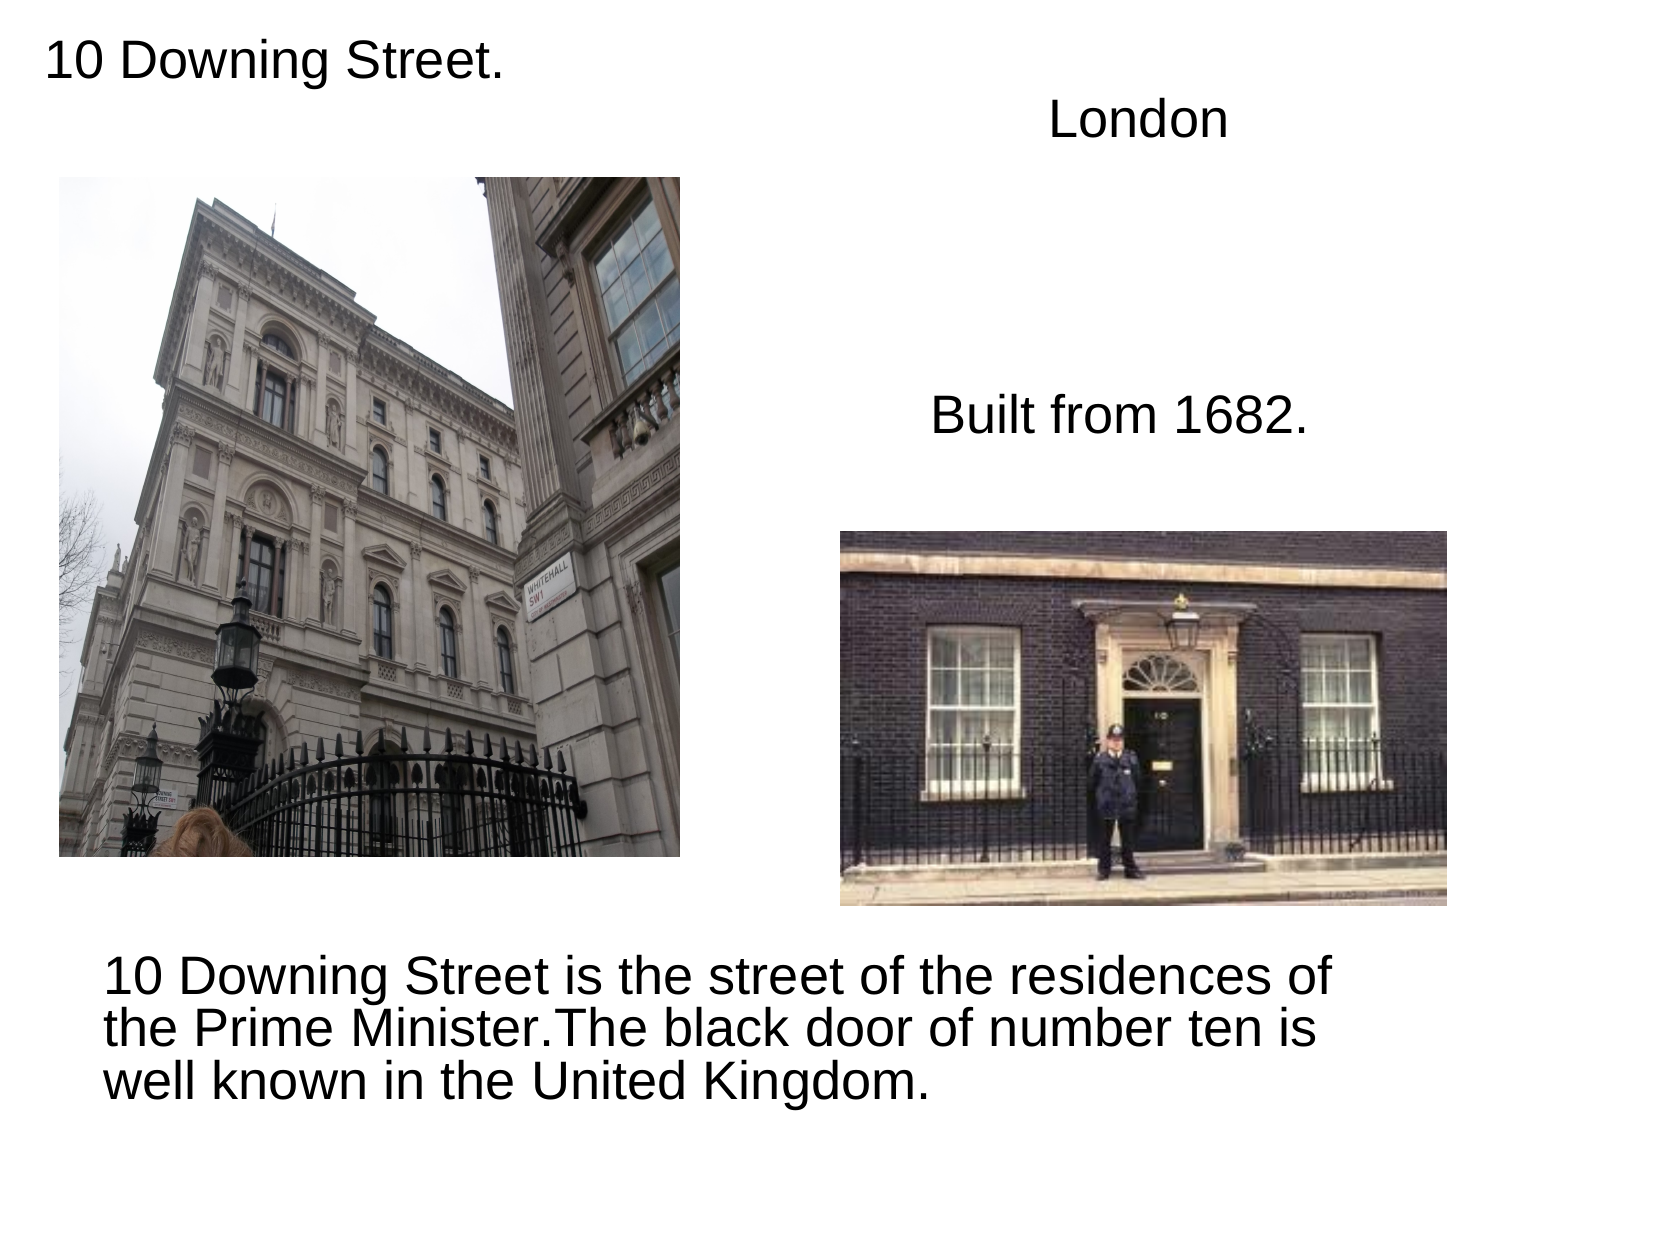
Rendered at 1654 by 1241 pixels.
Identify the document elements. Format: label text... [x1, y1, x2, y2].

picture [59, 177, 680, 857]
text_box London [1033, 88, 1506, 165]
picture [840, 531, 1447, 906]
text_box Built from 1682. [915, 383, 1536, 460]
text_box 10 Downing Street is the street of the residences of the Prime Minister.The black door of number ten is well known in the United Kingdom. [88, 944, 1418, 1126]
text_box 10 Downing Street. [29, 29, 739, 105]
